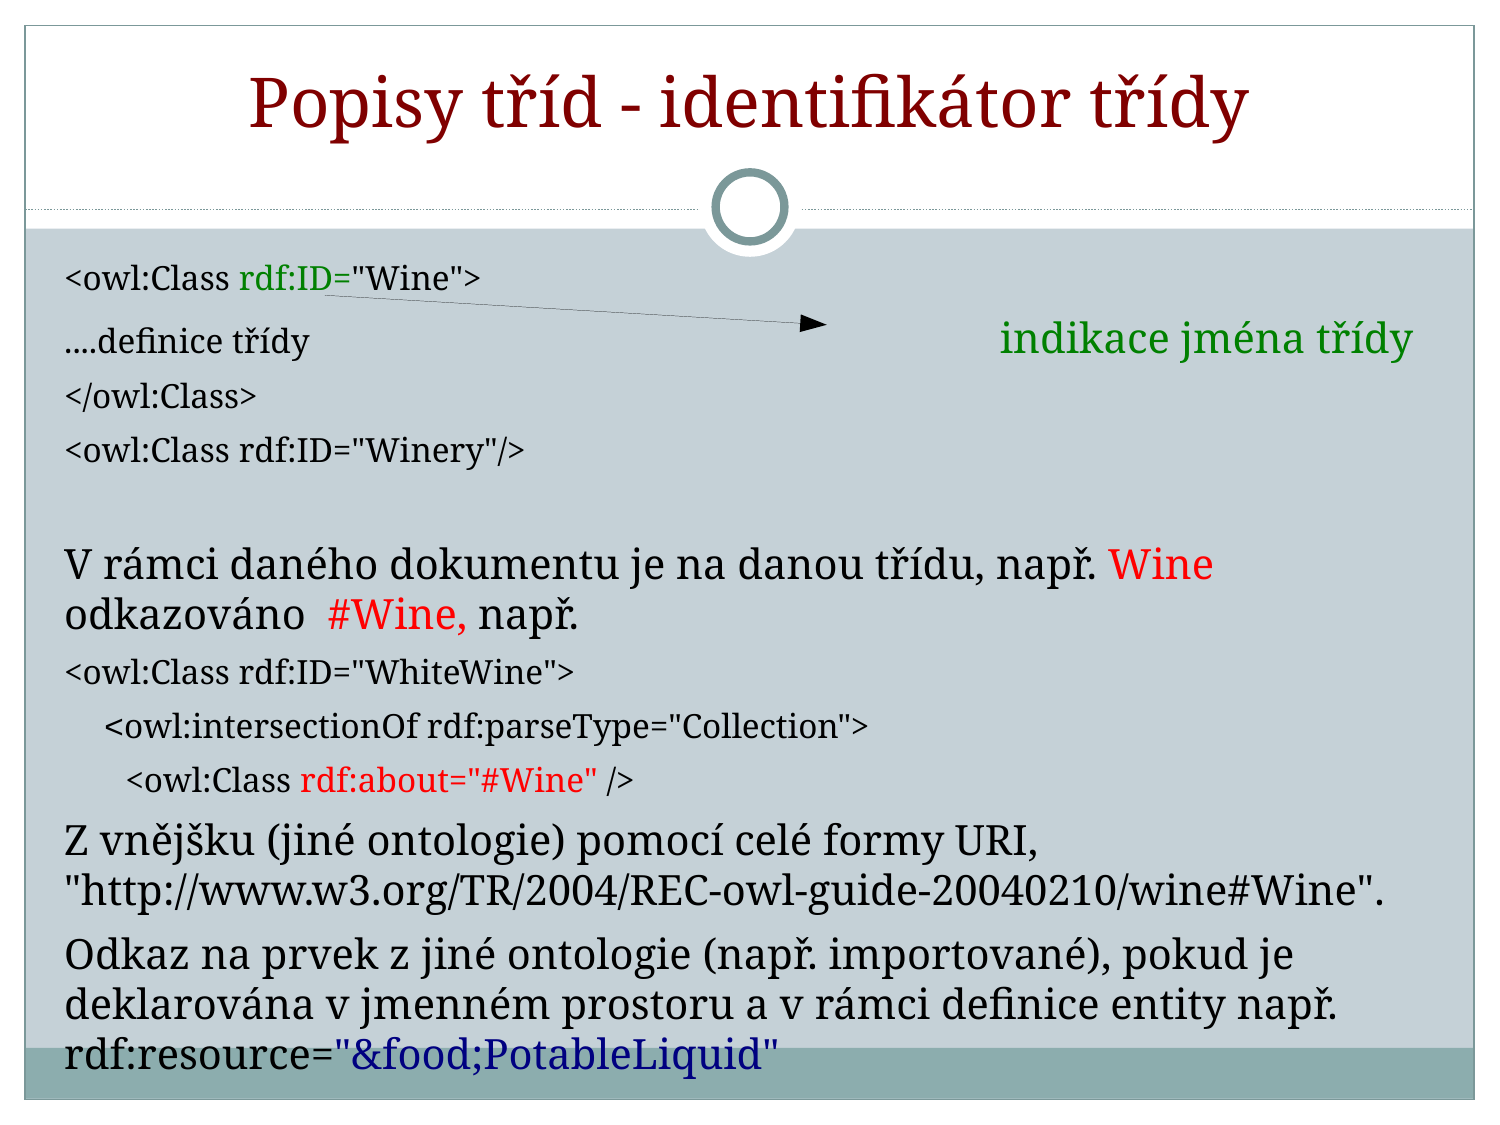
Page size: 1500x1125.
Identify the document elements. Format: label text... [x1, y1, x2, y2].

title Popisy tříd - identifikátor třídy [49, 37, 1450, 163]
list <owl:Class rdf:ID="Wine"> ....definice třídy indikace jména třídy </owl:Class> <owl:Class rdf:ID="Winery"/> V rámci daného dokumentu je na danou třídu, např. Wine odkazováno #Wine, např. <owl:Class rdf:ID="WhiteWine"> <owl:intersectionOf rdf:parseType="Collection"> <owl:Class rdf:about="#Wine" /> Z vnějšku (jiné ontologie) pomocí celé formy URI, "http://www.w3.org/TR/2004/REC-owl-guide-20040210/wine#Wine". Odkaz na prvek z jiné ontologie (např. importované), pokud je deklarována v jmenném prostoru a v rámci definice entity např. rdf:resource="&food;PotableLiquid" [49, 249, 1450, 1125]
